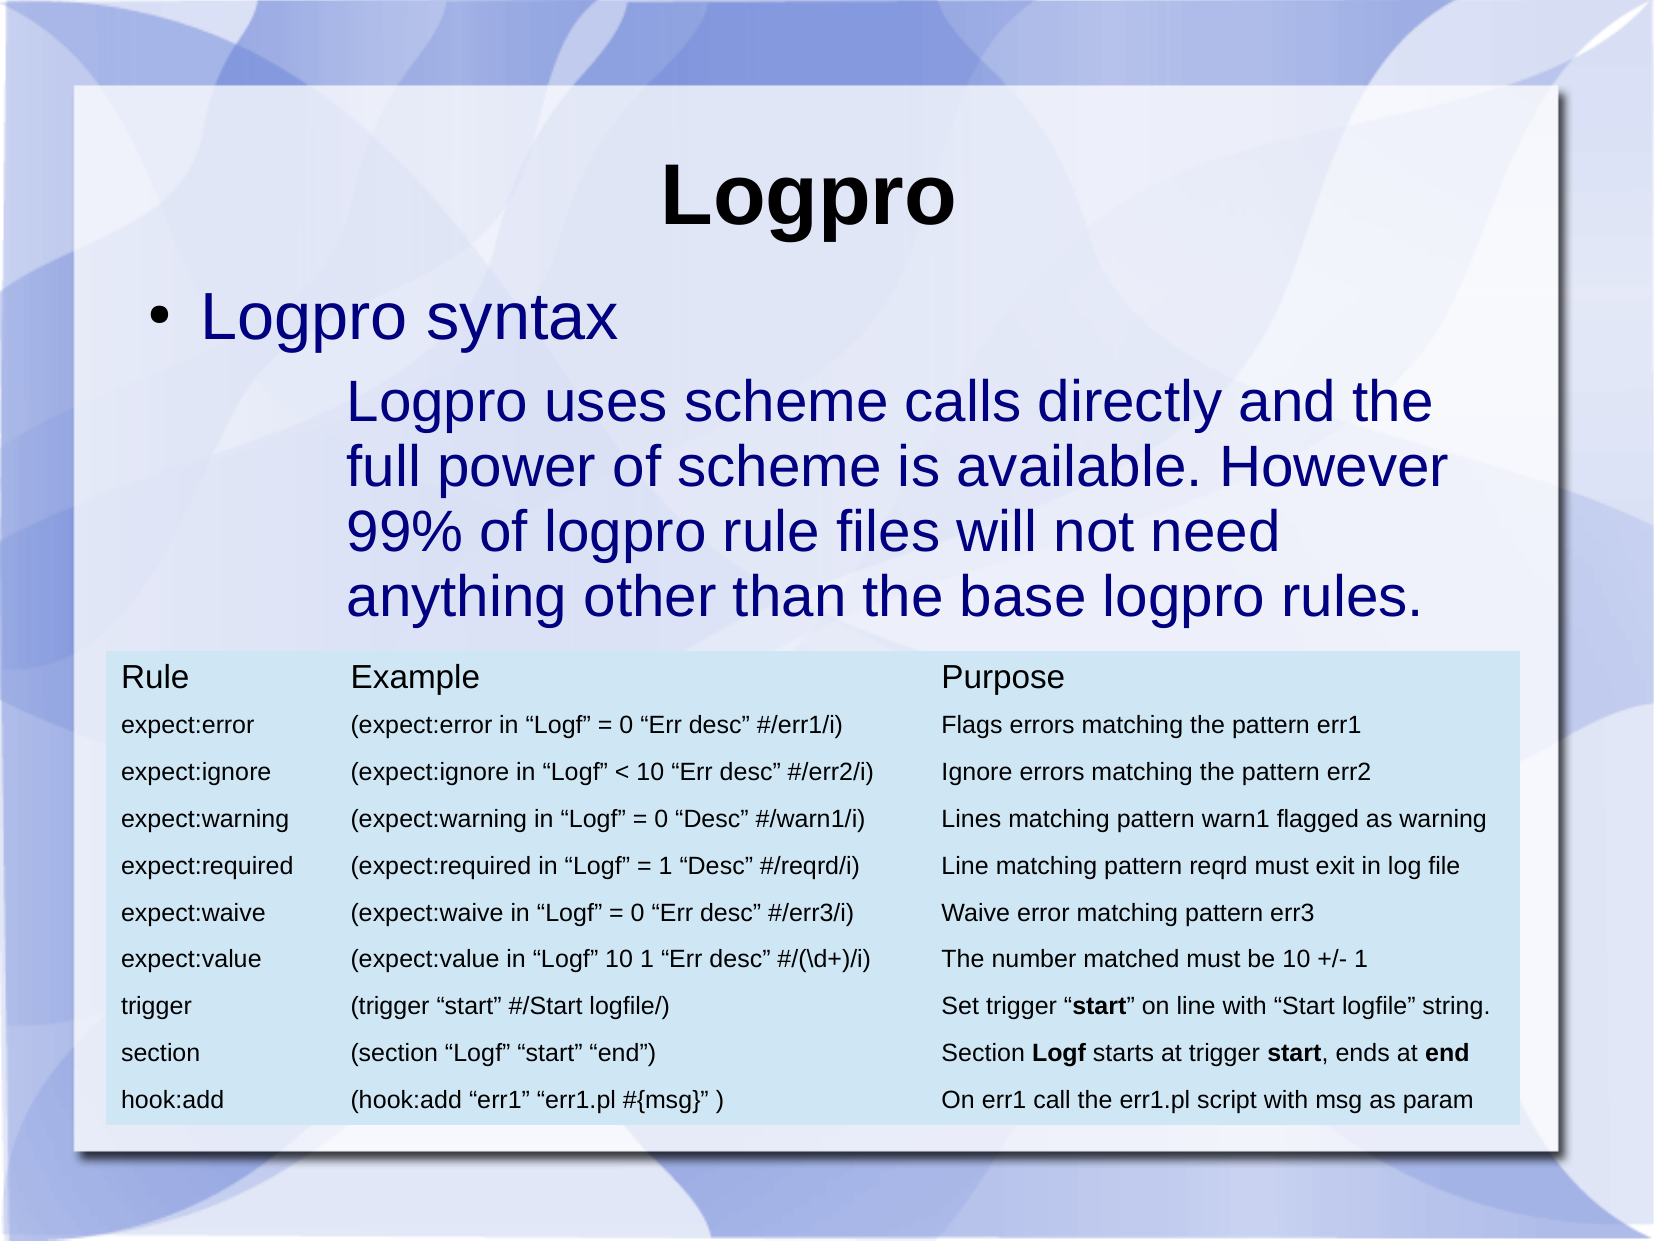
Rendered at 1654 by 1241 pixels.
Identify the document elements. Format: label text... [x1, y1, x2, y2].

table_cell (expect:waive in “Logf” = 0 “Err desc” #/err3/i) [336, 891, 927, 938]
table_cell Flags errors matching the pattern err1 [927, 703, 1520, 750]
table_cell expect:required [106, 844, 336, 891]
table_cell (hook:add “err1” “err1.pl #{msg}” ) [336, 1078, 927, 1125]
table_cell (expect:warning in “Logf” = 0 “Desc” #/warn1/i) [336, 797, 927, 844]
table_cell expect:value [106, 938, 336, 985]
table_cell Ignore errors matching the pattern err2 [927, 750, 1520, 797]
table_cell expect:ignore [106, 750, 336, 797]
table_cell (expect:required in “Logf” = 1 “Desc” #/reqrd/i) [336, 844, 927, 891]
table_header Example [336, 651, 927, 703]
table_cell expect:waive [106, 891, 336, 938]
title Logpro [82, 90, 1536, 298]
table_cell On err1 call the err1.pl script with msg as param [927, 1078, 1520, 1125]
picture [0, 0, 1654, 1241]
table_cell The number matched must be 10 +/- 1 [927, 938, 1520, 985]
table_cell hook:add [106, 1078, 336, 1125]
table_cell trigger [106, 985, 336, 1032]
table_cell Waive error matching pattern err3 [927, 891, 1520, 938]
table_cell expect:error [106, 703, 336, 750]
table_cell (expect:error in “Logf” = 0 “Err desc” #/err1/i) [336, 703, 927, 750]
table_cell section [106, 1032, 336, 1078]
table_cell (expect:ignore in “Logf” < 10 “Err desc” #/err2/i) [336, 750, 927, 797]
table_cell Line matching pattern reqrd must exit in log file [927, 844, 1520, 891]
table_cell expect:warning [106, 797, 336, 844]
table_cell Lines matching pattern warn1 flagged as warning [927, 797, 1520, 844]
table_cell Set trigger “start” on line with “Start logfile” string. [927, 985, 1520, 1032]
table_header Rule [106, 651, 336, 703]
table_header Purpose [927, 651, 1520, 703]
table_cell (expect:value in “Logf” 10 1 “Err desc” #/(\d+)/i) [336, 938, 927, 985]
table_cell (trigger “start” #/Start logfile/) [336, 985, 927, 1032]
table_cell Section Logf starts at trigger start, ends at end [927, 1032, 1520, 1078]
table_cell (section “Logf” “start” “end”) [336, 1032, 927, 1078]
list Logpro syntax Logpro uses scheme calls directly and the full power of scheme is available. However 99% of logpro rule files will not need anything other than the base logpro rules. [129, 279, 1489, 651]
